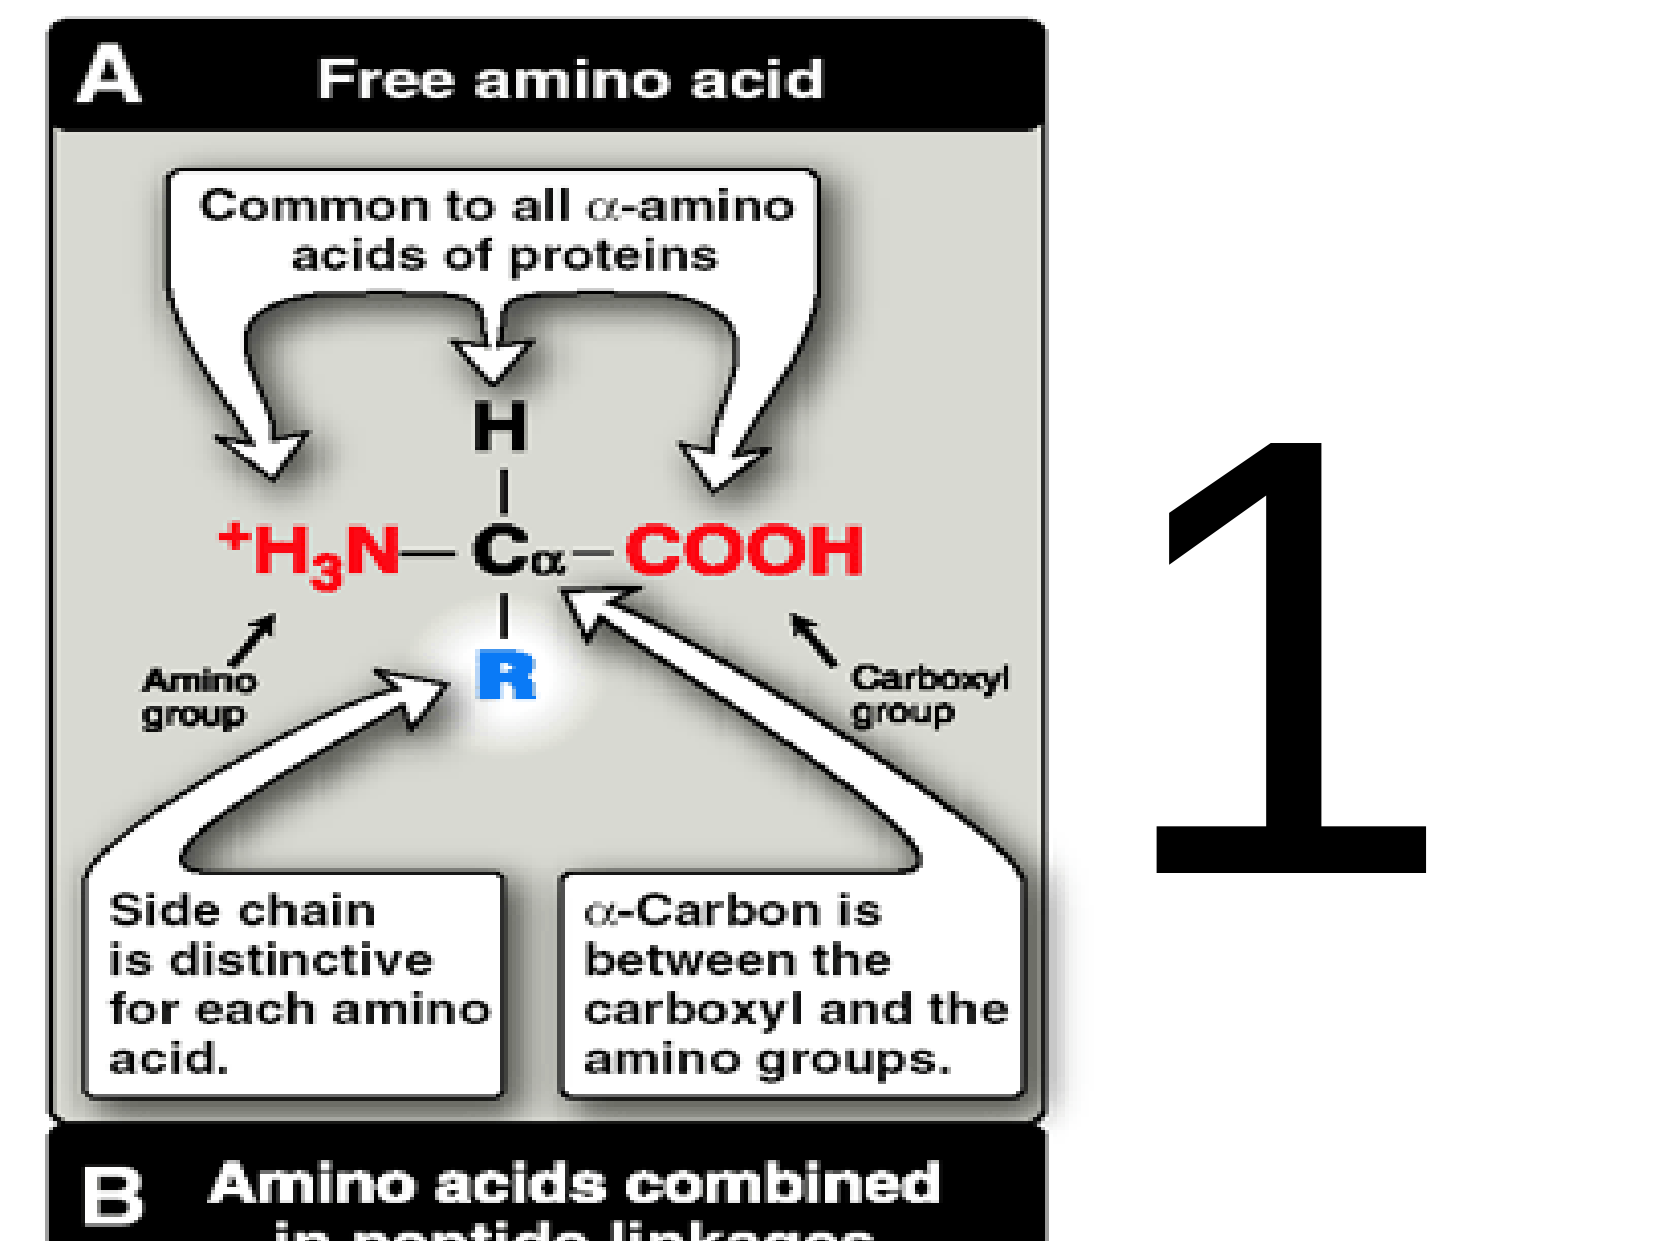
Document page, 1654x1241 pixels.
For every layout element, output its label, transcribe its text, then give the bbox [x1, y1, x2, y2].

text_box 1 [1095, 300, 1561, 1029]
picture [45, 16, 1094, 1241]
